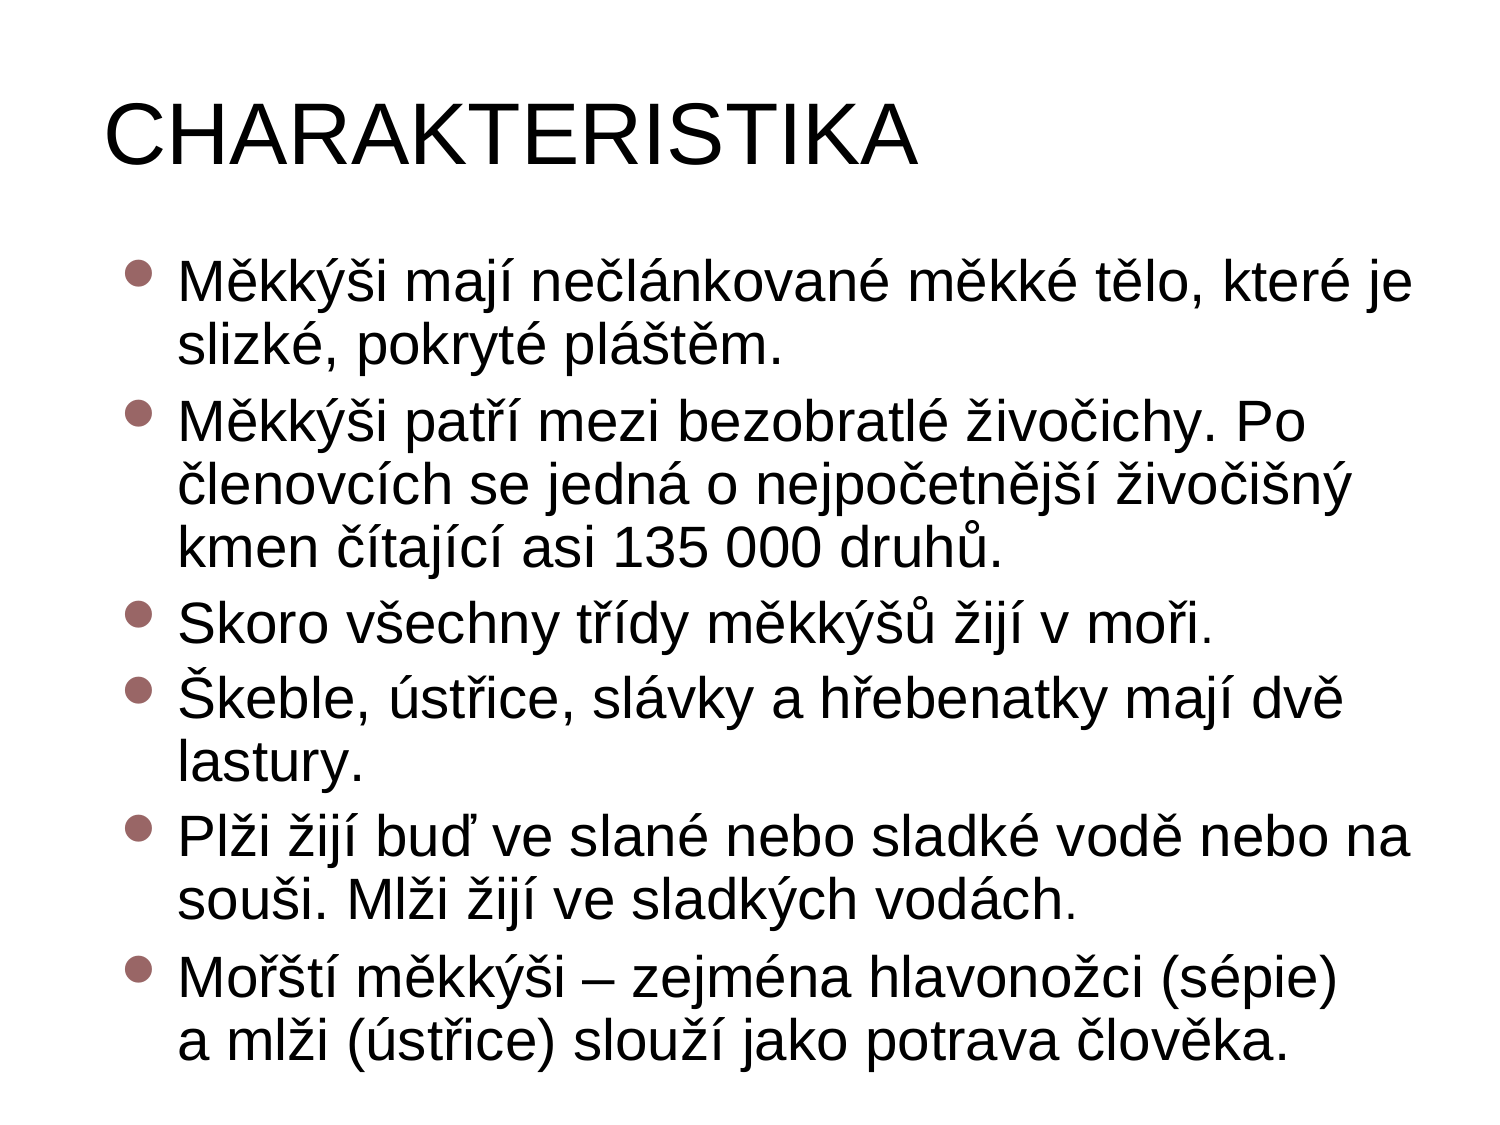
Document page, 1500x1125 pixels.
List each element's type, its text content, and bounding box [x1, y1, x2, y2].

title CHARAKTERISTIKA [88, 54, 1404, 205]
list Měkkýši mají nečlánkované měkké tělo, které je slizké, pokryté pláštěm. Měkkýši patří mezi bezobratlé živočichy. Po členovcích se jedná o nejpočetnější živočišný kmen čítající asi 135 000 druhů. Skoro všechny třídy měkkýšů žijí v moři. Škeble, ústřice, slávky a hřebenatky mají dvě lastury. Plži žijí buď ve slané nebo sladké vodě nebo na souši. Mlži žijí ve sladkých vodách. Mořští měkkýši – zejména hlavonožci (sépie) a mlži (ústřice) slouží jako potrava člověka. [106, 243, 1500, 1095]
